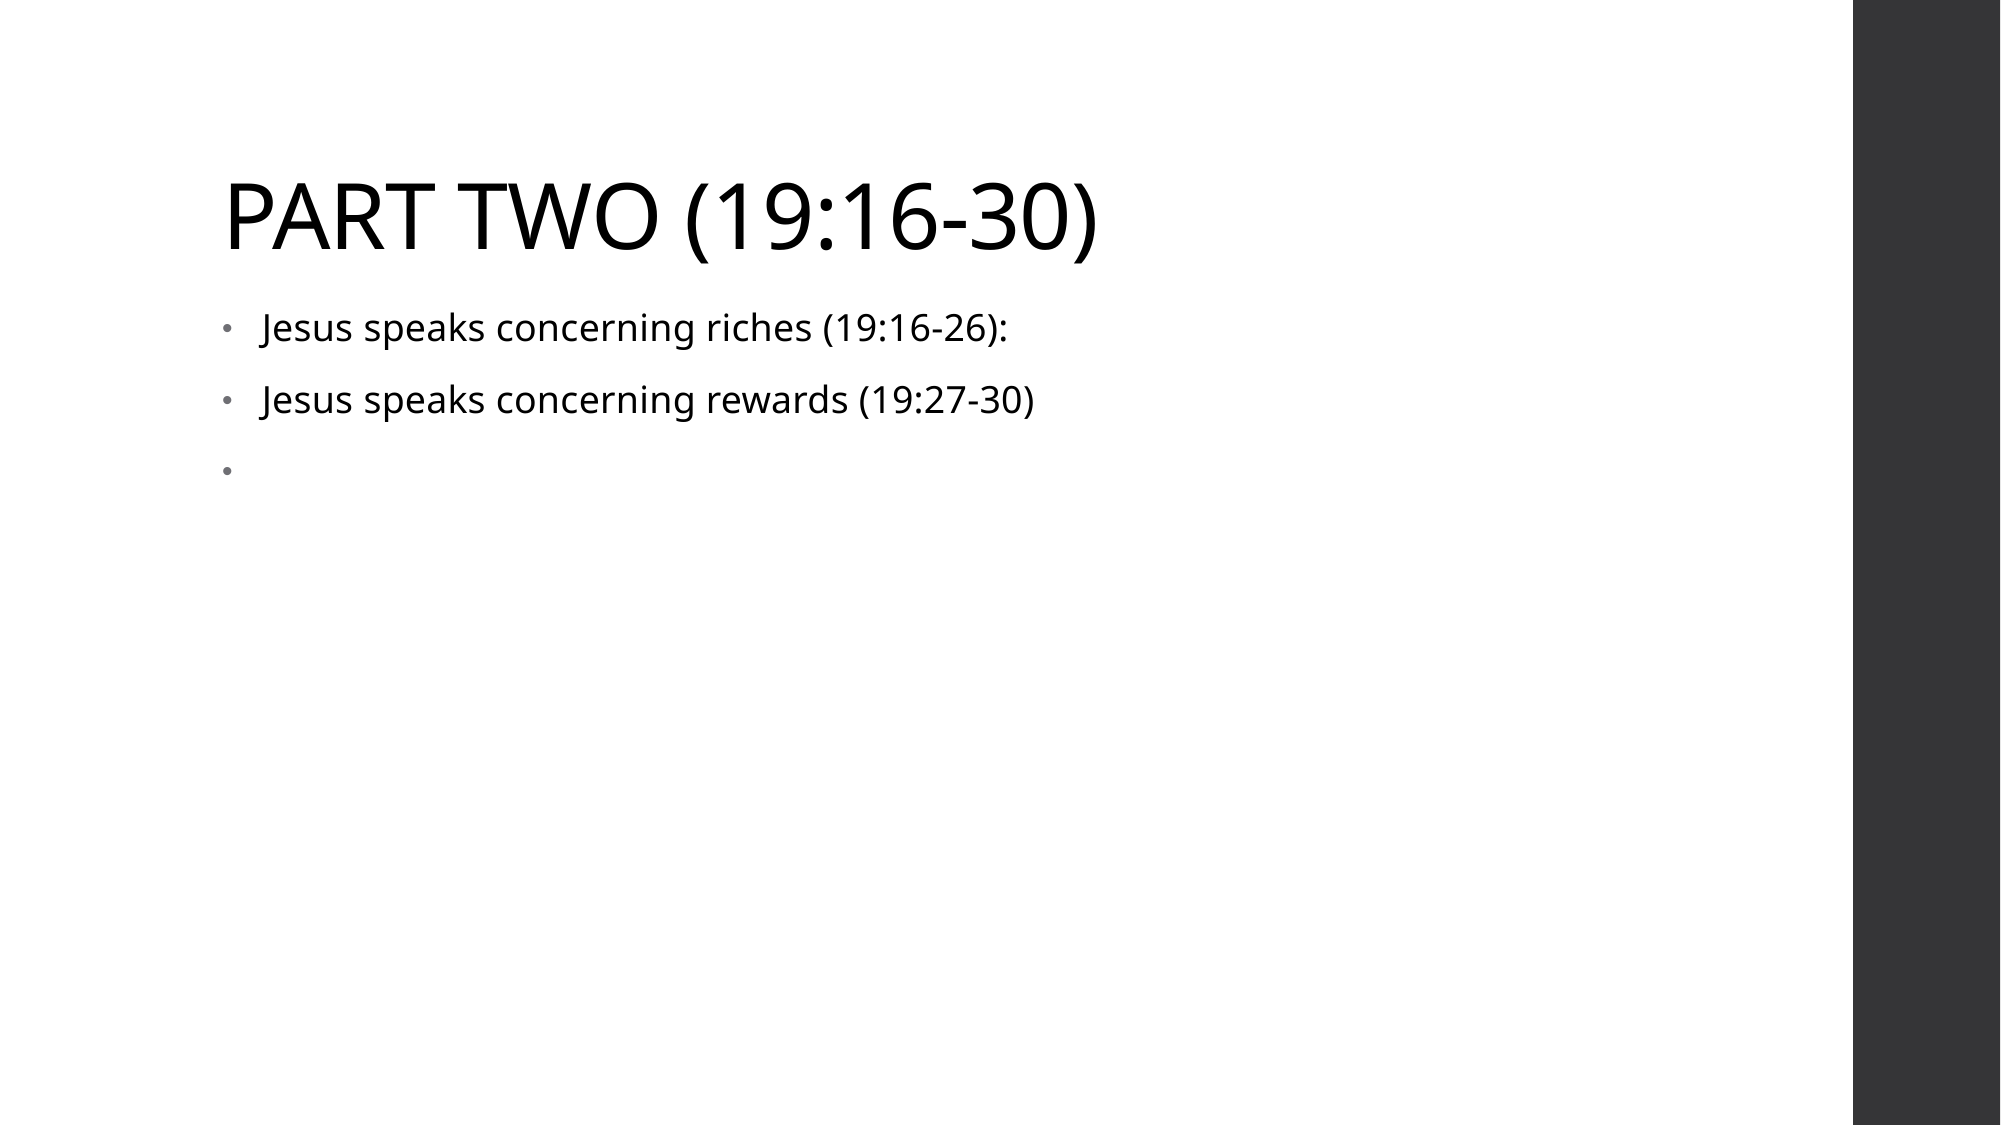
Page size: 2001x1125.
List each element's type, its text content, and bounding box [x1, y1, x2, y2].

title PART TWO (19:16-30) [206, 60, 1797, 278]
list Jesus speaks concerning riches (19:16-26): Jesus speaks concerning rewards (19:27-30) [206, 299, 1617, 1014]
